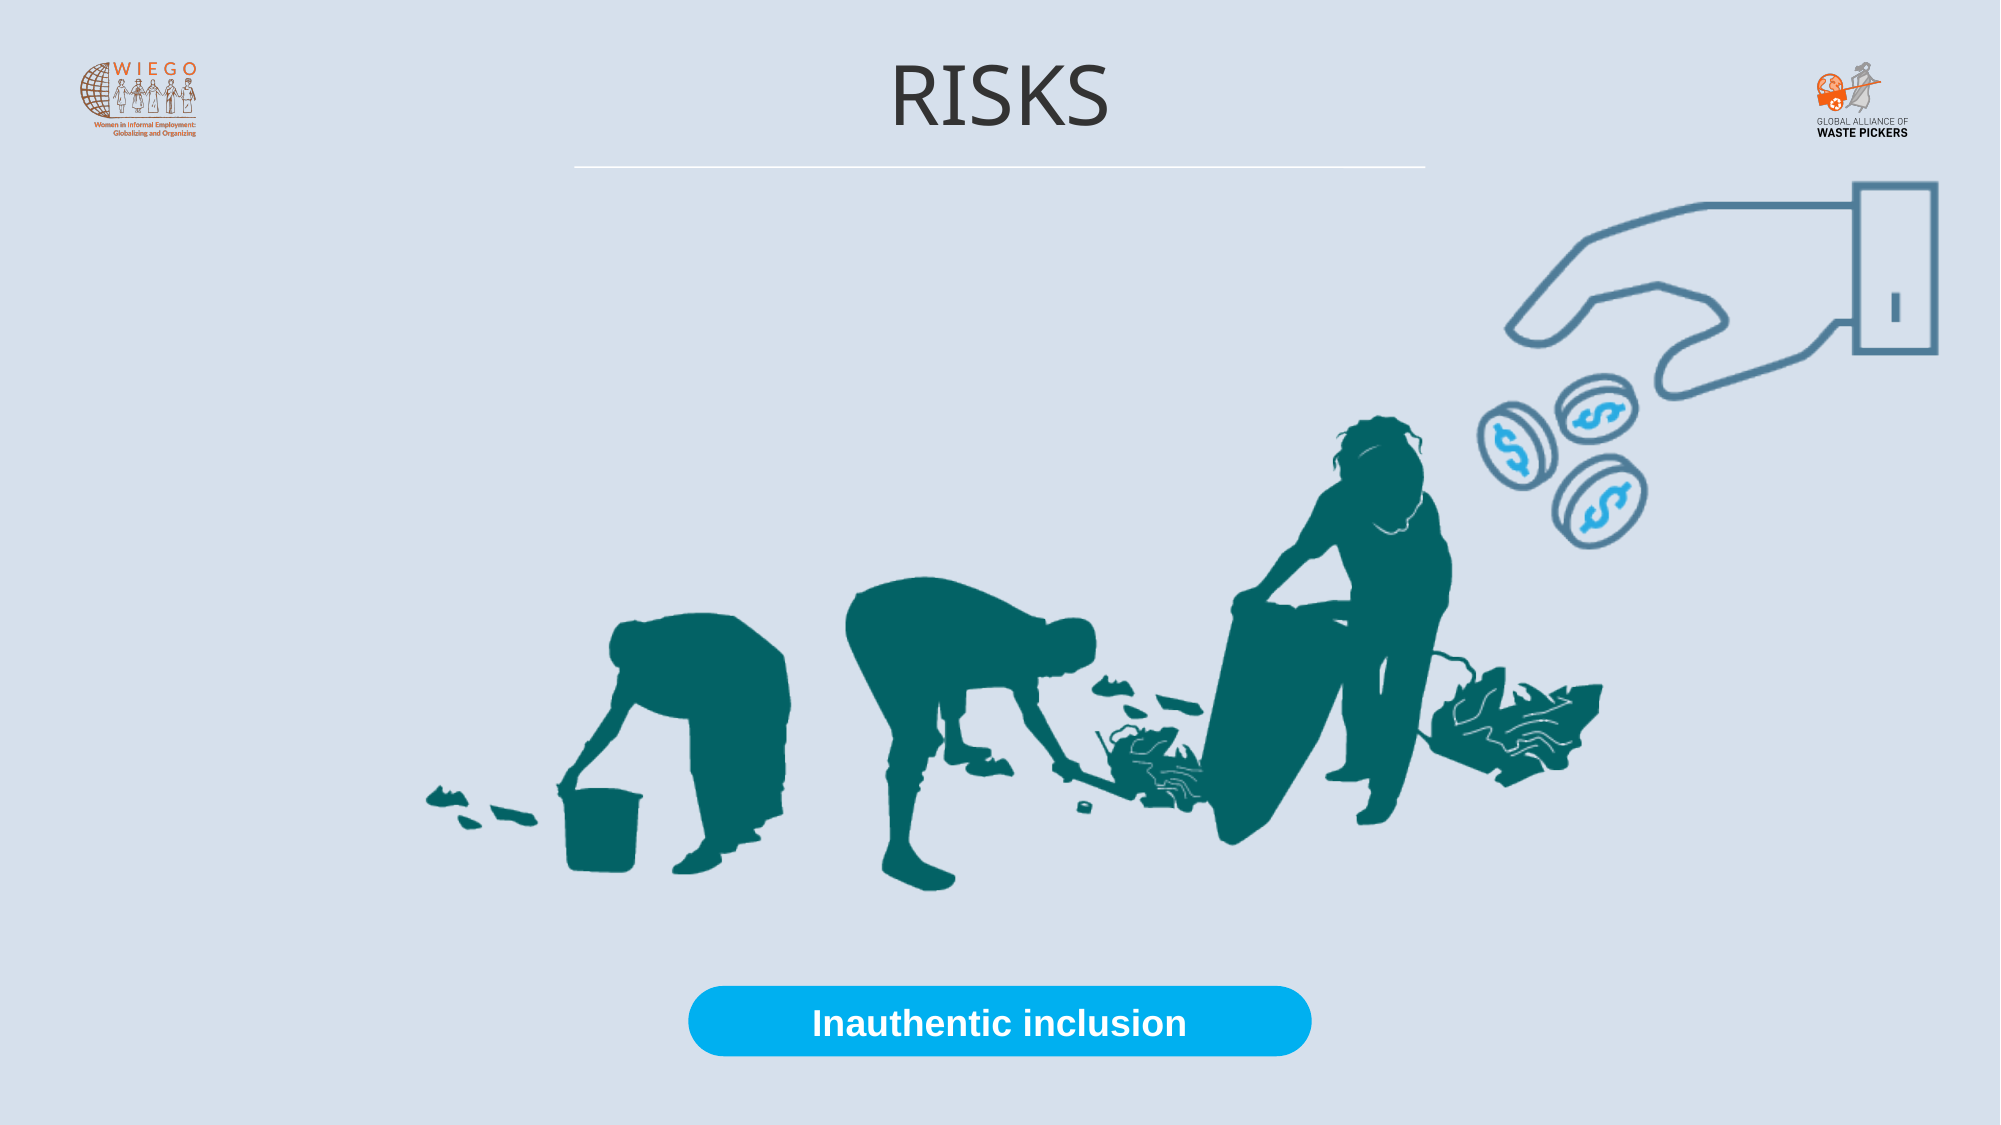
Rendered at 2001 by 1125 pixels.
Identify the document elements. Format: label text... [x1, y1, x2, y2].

picture [388, 62, 1971, 1022]
text_box Inauthentic inclusion [688, 985, 1312, 1057]
text_box RISKS [818, 34, 1182, 150]
picture [80, 62, 196, 137]
